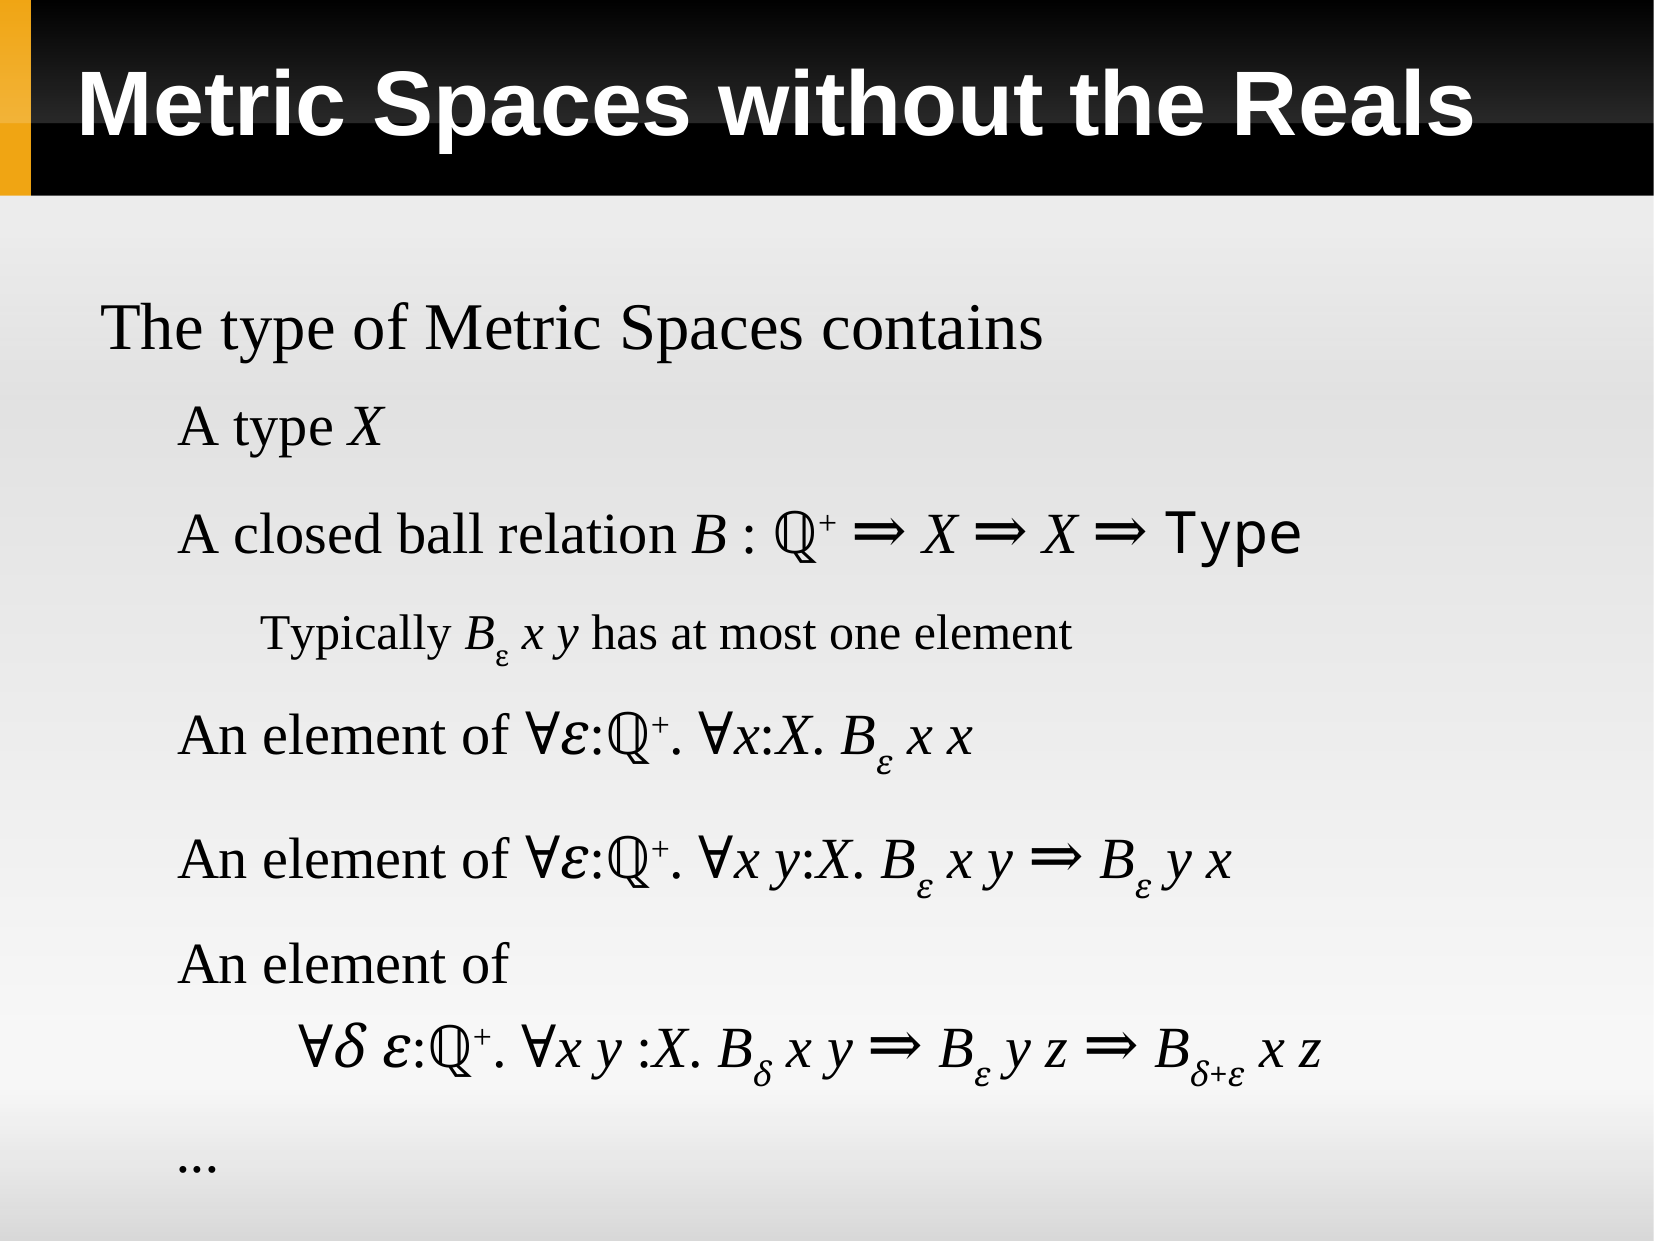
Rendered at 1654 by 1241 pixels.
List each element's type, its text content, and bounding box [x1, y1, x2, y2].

title Metric Spaces without the Reals [76, 0, 1565, 208]
list The type of Metric Spaces contains A type X A closed ball relation B : ℚ+ ⇒ X ⇒ X ⇒ Type Typically Bε x y has at most one element An element of ∀ε:ℚ+. ∀x:X. Bε x x An element of ∀ε:ℚ+. ∀x y:X. Bε x y ⇒ Bε y x An element of ∀δ ε:ℚ+. ∀x y :X. Bδ x y ⇒ Bε y z ⇒ Bδ+ε x z ... [82, 290, 1571, 1229]
picture [0, 0, 1654, 1241]
